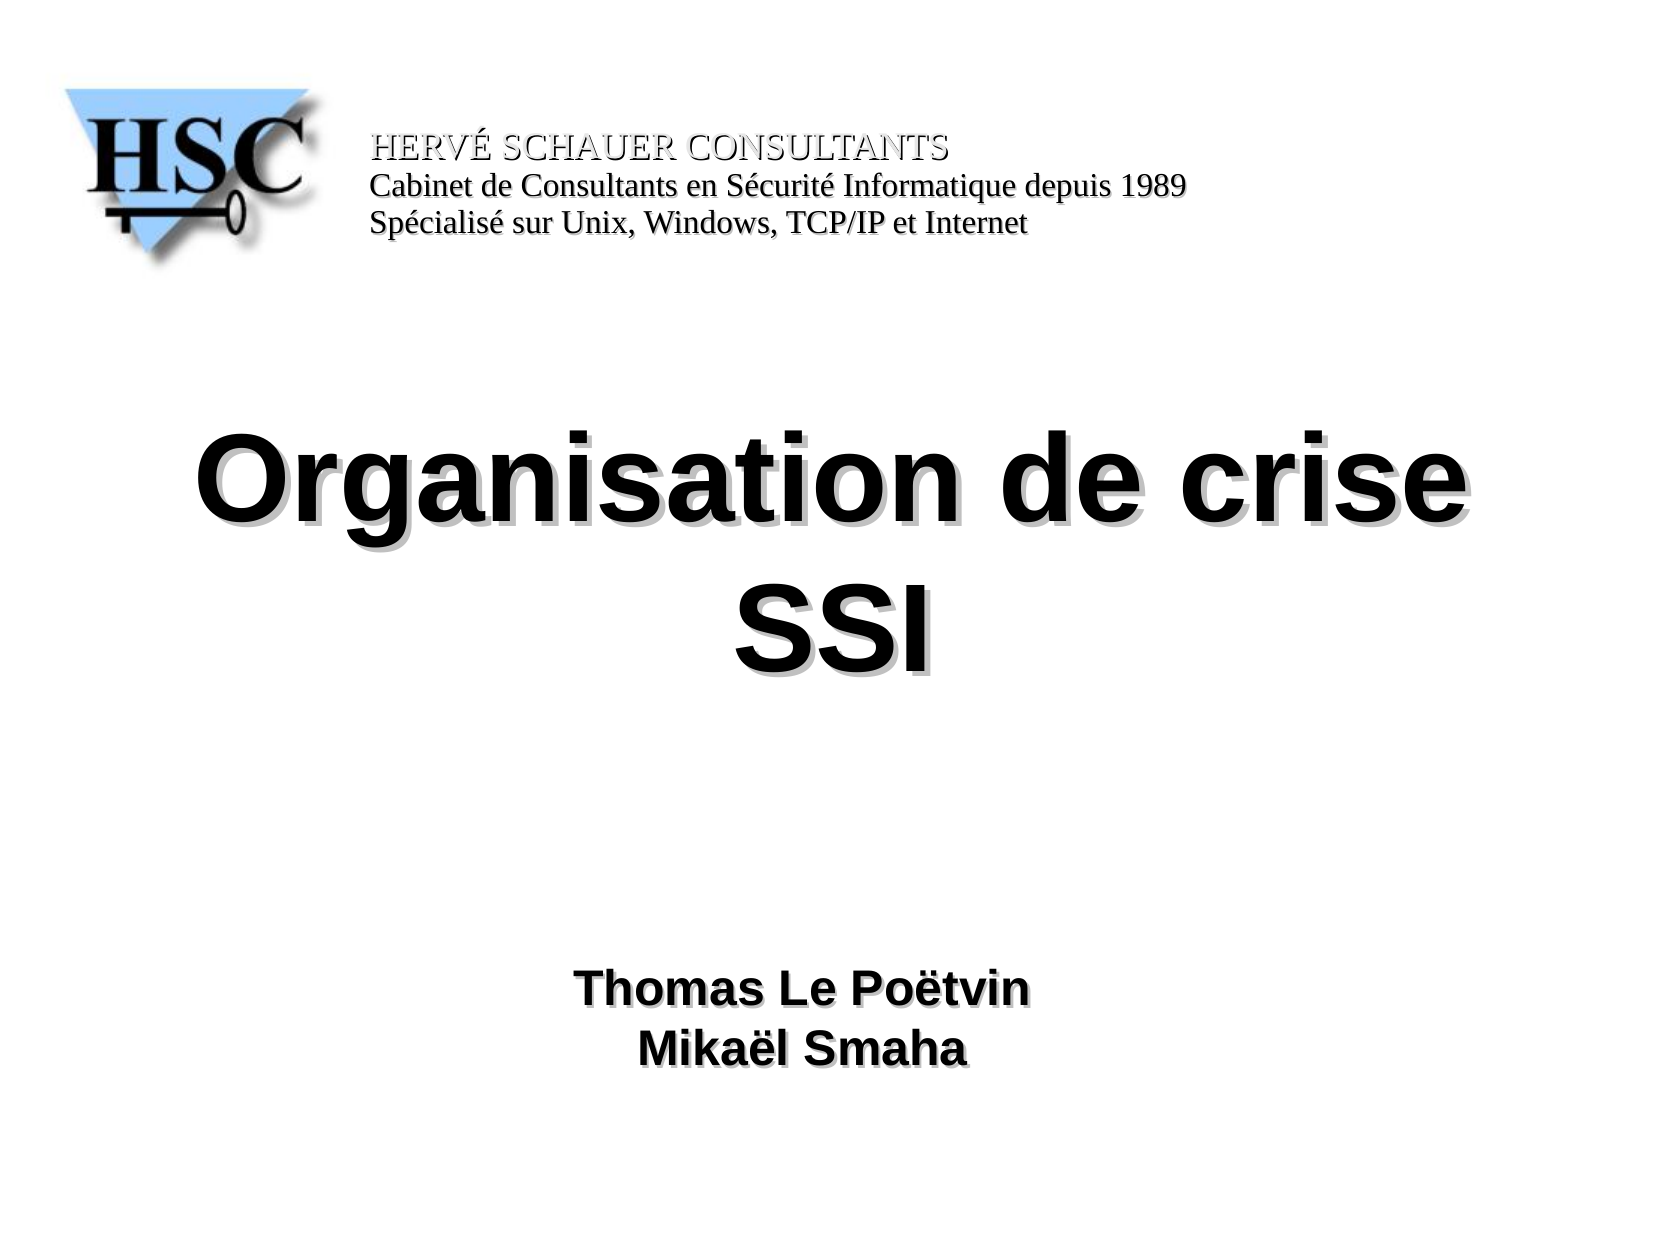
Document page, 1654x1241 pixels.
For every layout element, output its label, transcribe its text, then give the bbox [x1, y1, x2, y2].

title Organisation de crise SSI [88, 406, 1577, 687]
title Thomas Le Poëtvin Mikaël Smaha [5, 912, 1600, 1120]
